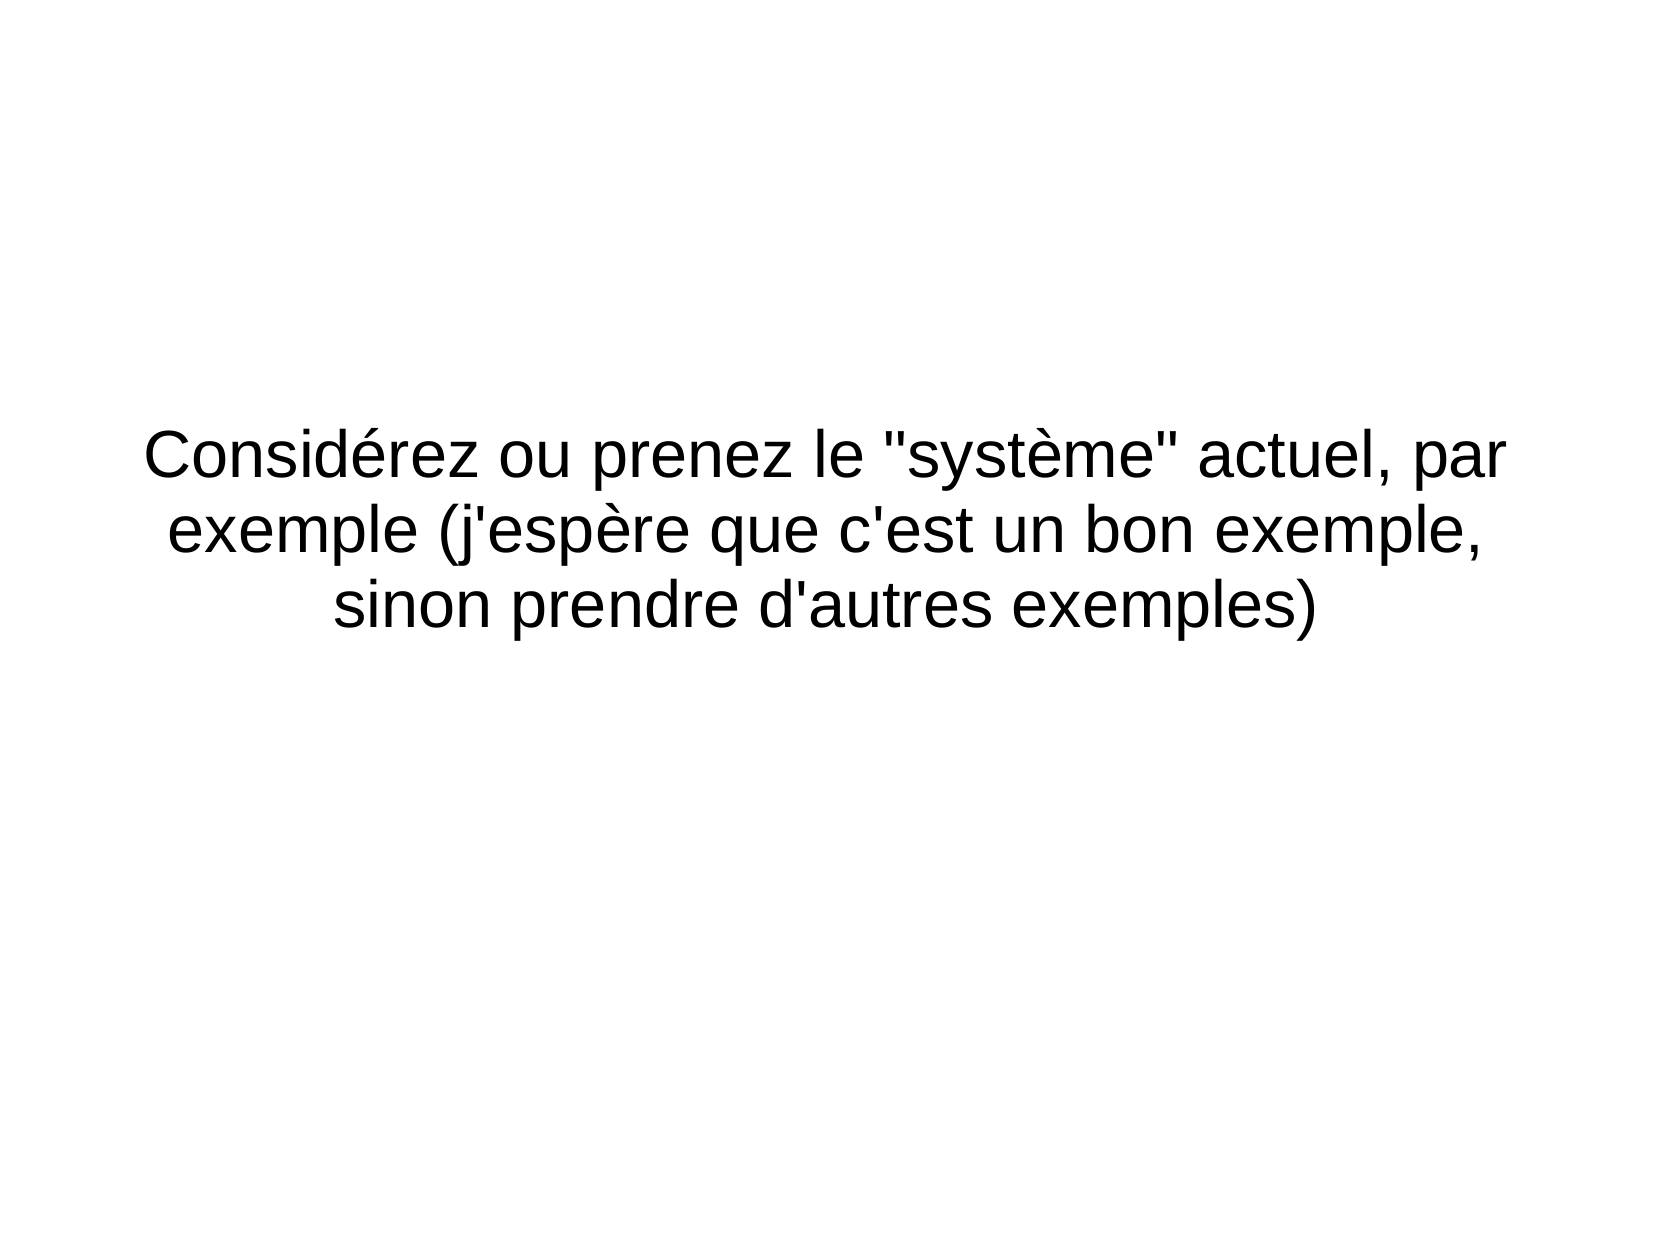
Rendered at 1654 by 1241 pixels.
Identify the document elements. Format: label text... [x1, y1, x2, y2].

subtitle Considérez ou prenez le "système" actuel, par exemple (j'espère que c'est un bon exemple, sinon prendre d'autres exemples) [82, 49, 1571, 1010]
